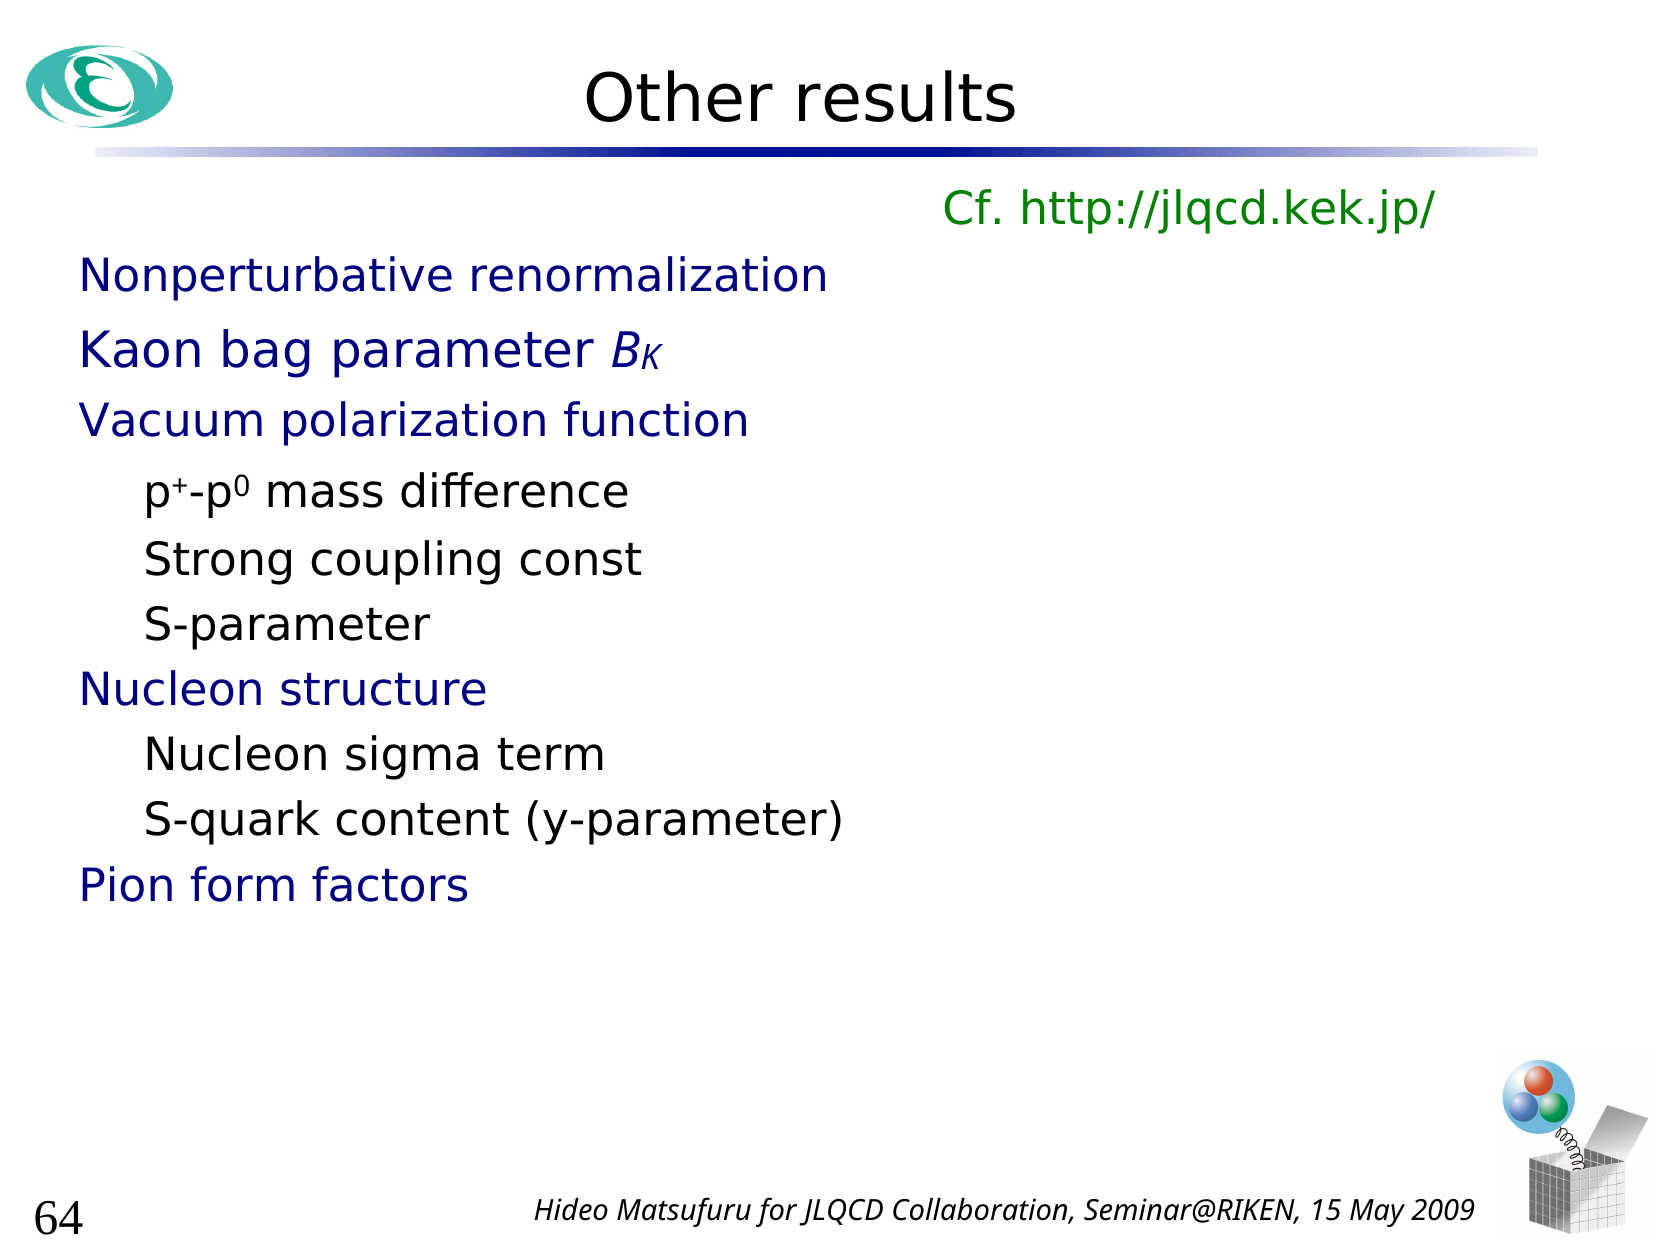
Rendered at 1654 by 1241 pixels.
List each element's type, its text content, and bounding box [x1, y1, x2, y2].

list Cf. http://jlqcd.kek.jp/ Nonperturbative renormalization Kaon bag parameter BK Vacuum polarization function p+-p0 mass difference Strong coupling const S-parameter Nucleon structure Nucleon sigma term S-quark content (y-parameter) Pion form factors [60, 178, 1564, 1089]
picture [1497, 1053, 1654, 1241]
picture [20, 37, 179, 136]
picture [95, 147, 1538, 157]
title Other results [177, 45, 1426, 152]
